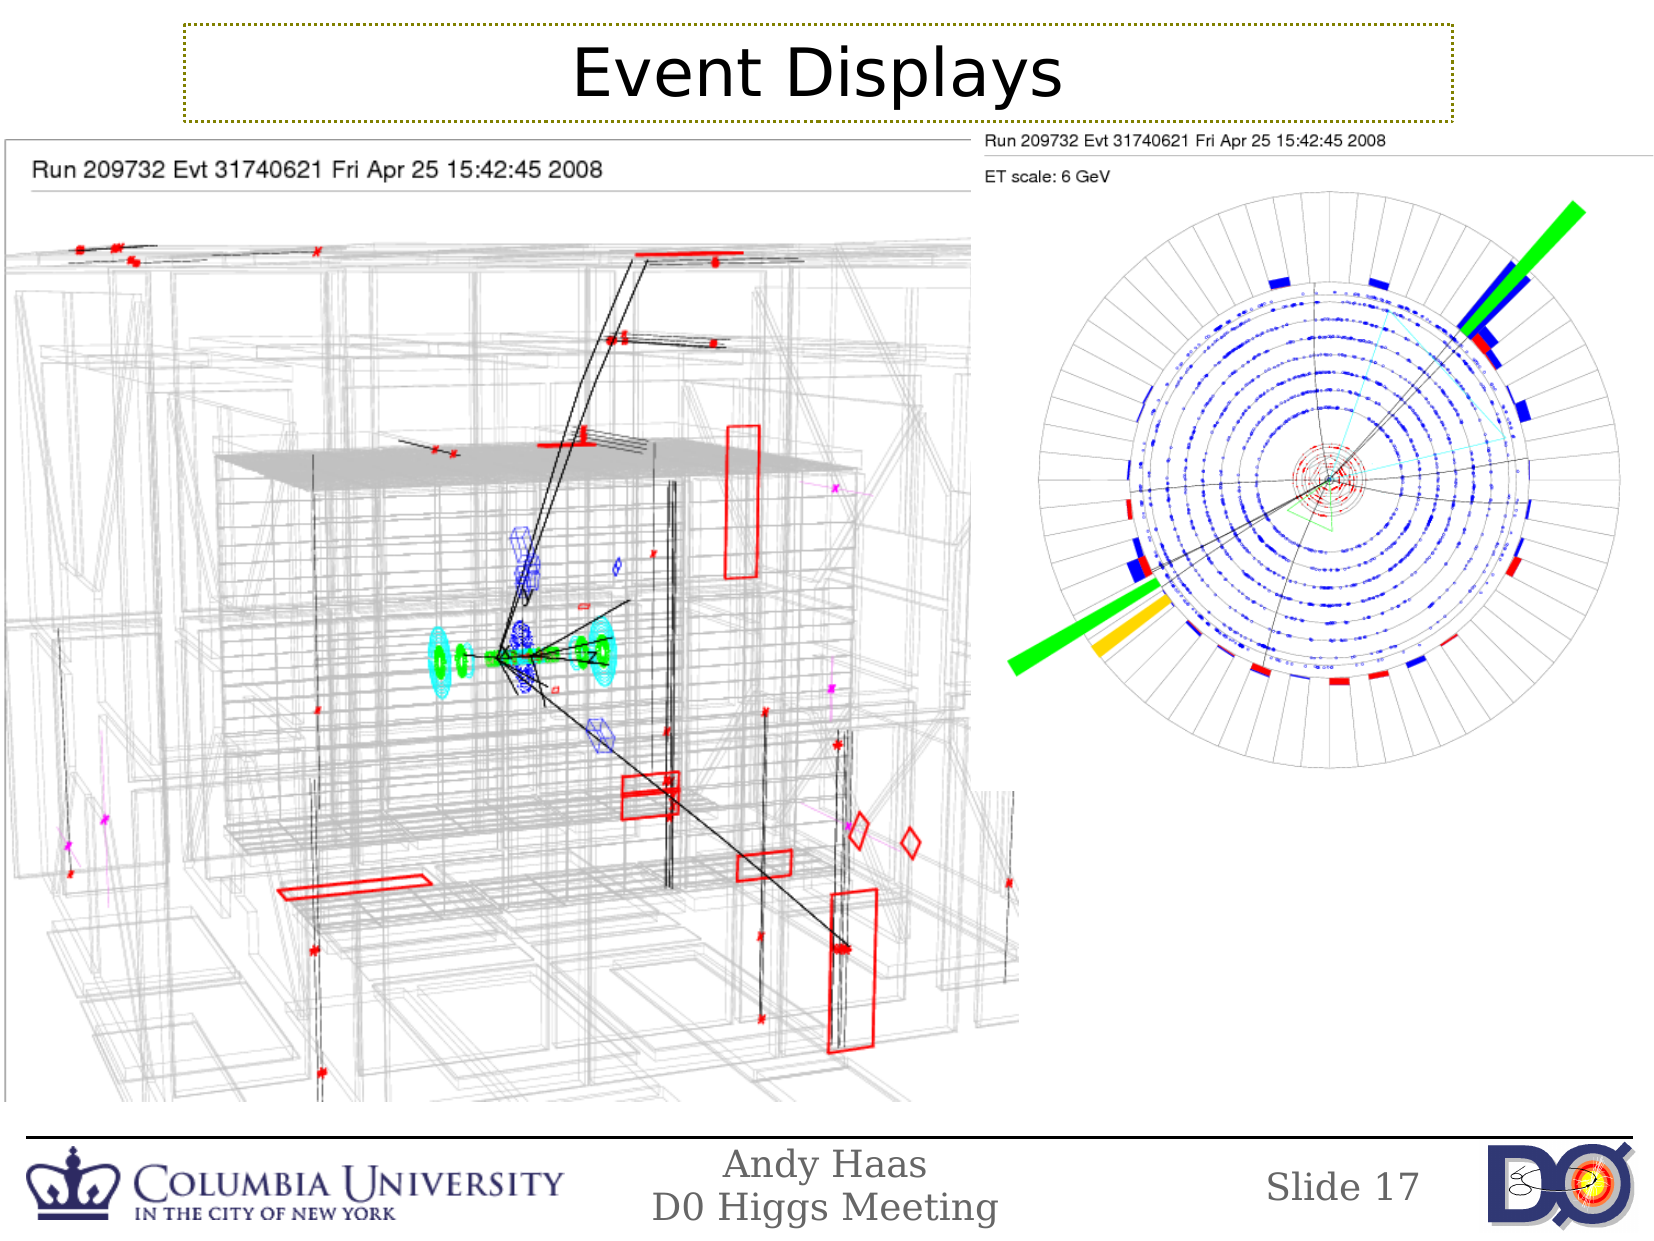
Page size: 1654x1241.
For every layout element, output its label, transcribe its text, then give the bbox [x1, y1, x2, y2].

title Event Displays [184, 24, 1453, 122]
picture [26, 1146, 565, 1220]
picture [0, 129, 1654, 1102]
picture [1479, 1140, 1639, 1233]
